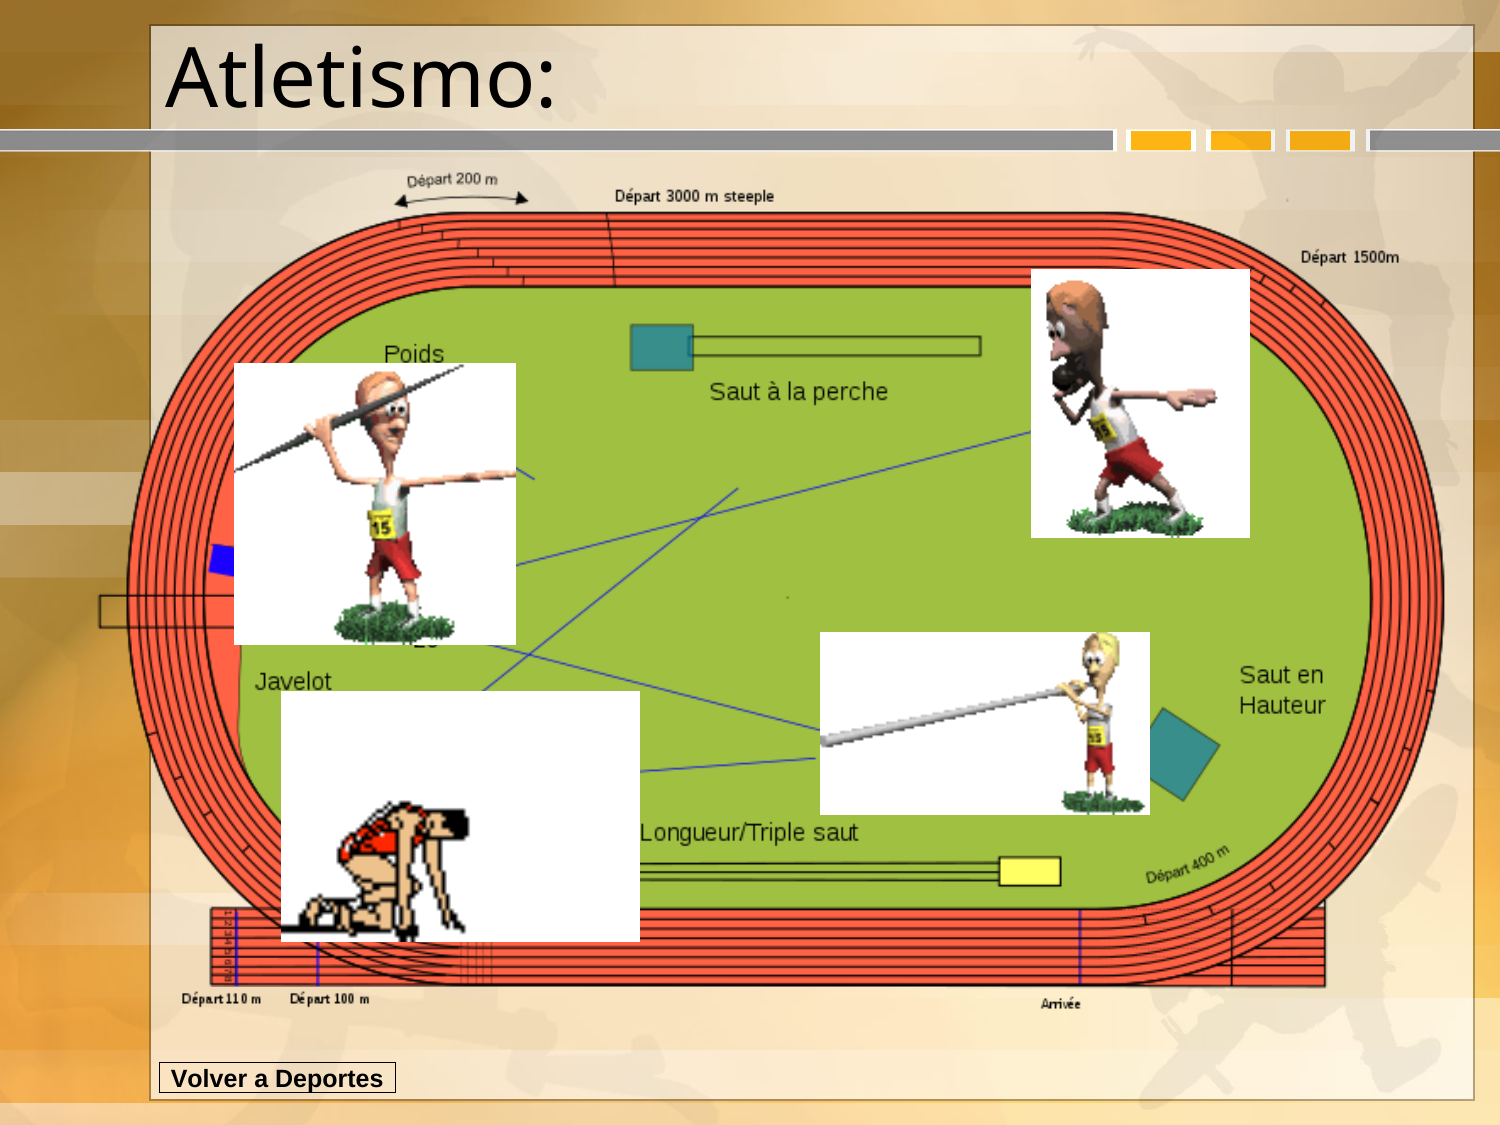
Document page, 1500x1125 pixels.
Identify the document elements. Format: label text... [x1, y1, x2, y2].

picture [0, 0, 1500, 1125]
text_box Volver a Deportes [159, 1062, 396, 1093]
title Atletismo: [149, 0, 1463, 151]
